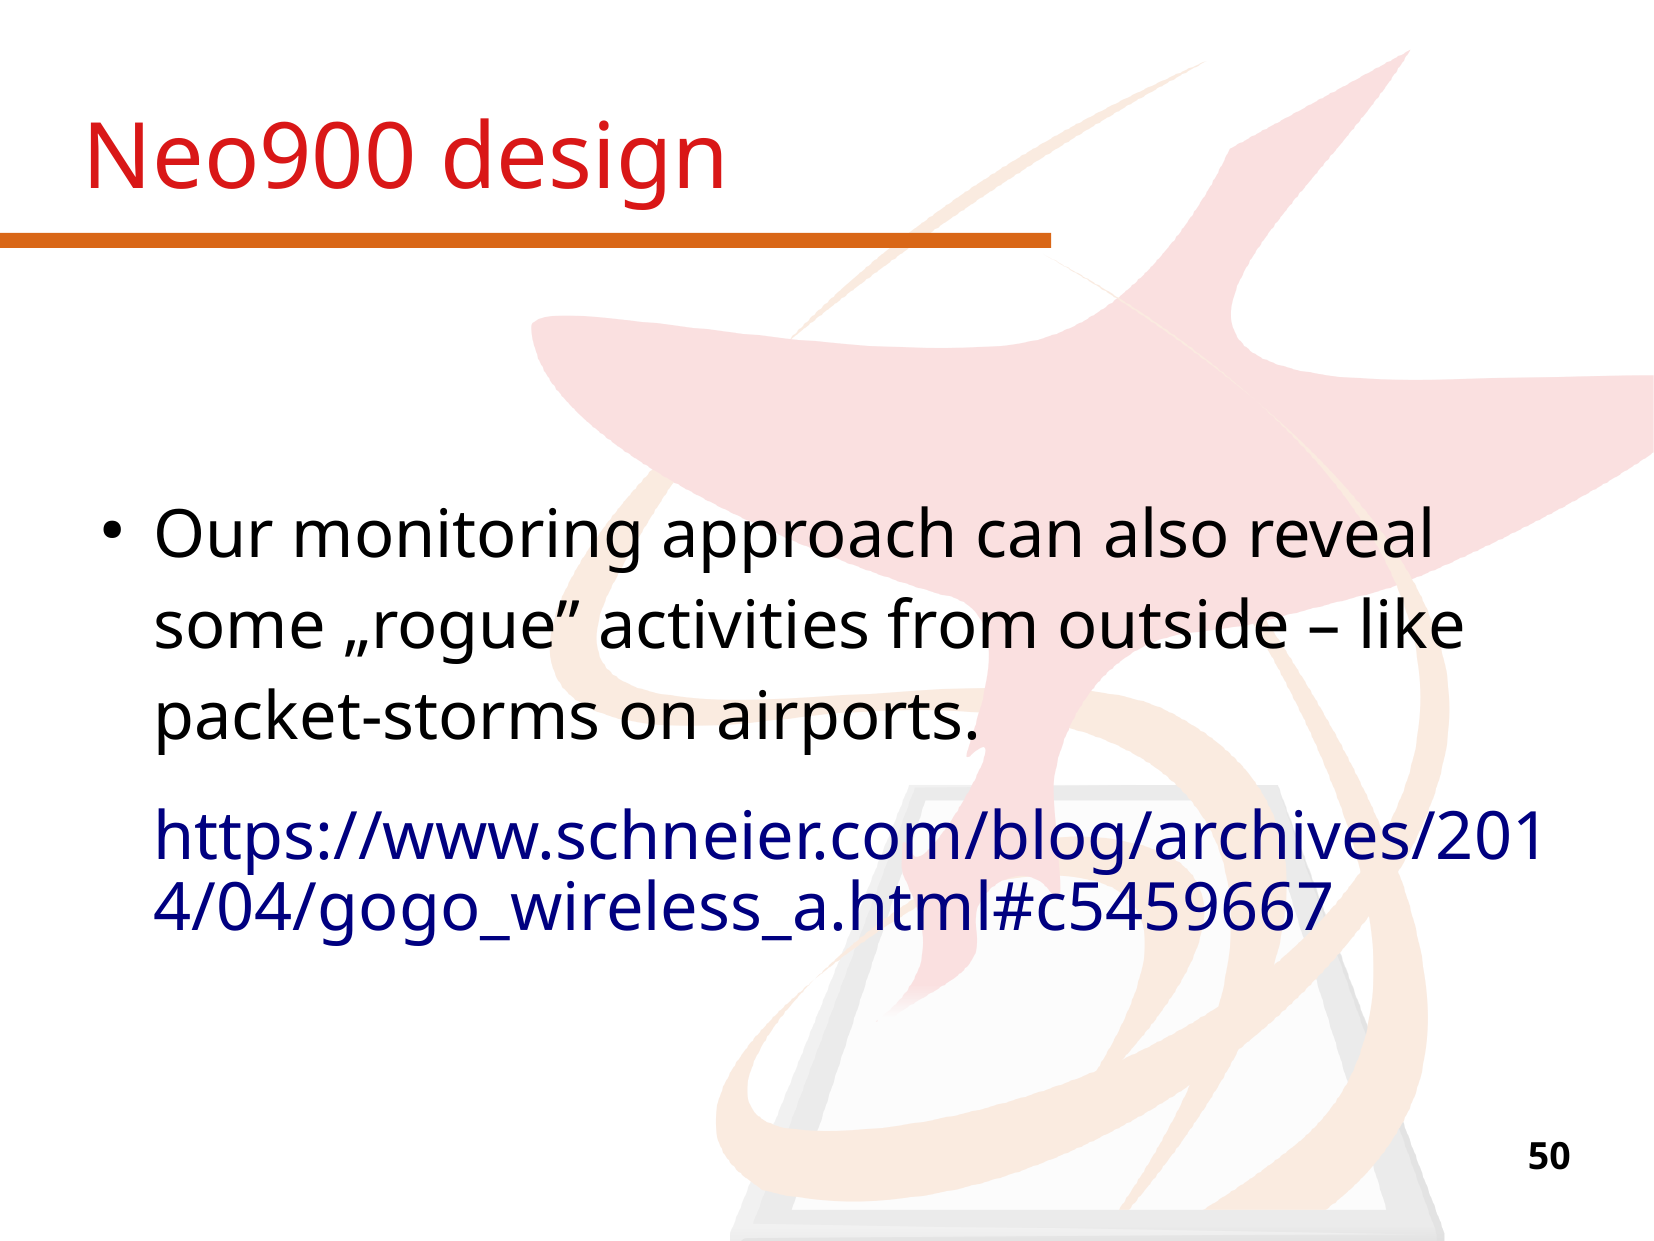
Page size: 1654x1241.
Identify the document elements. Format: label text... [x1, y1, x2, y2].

title Neo900 design [82, 49, 1571, 257]
picture [531, 49, 1654, 1241]
list Our monitoring approach can also reveal some „rogue” activities from outside – like packet-storms on airports. https://www.schneier.com/blog/archives/2014/04/gogo_wireless_a.html#c5459667 [82, 290, 1571, 1075]
